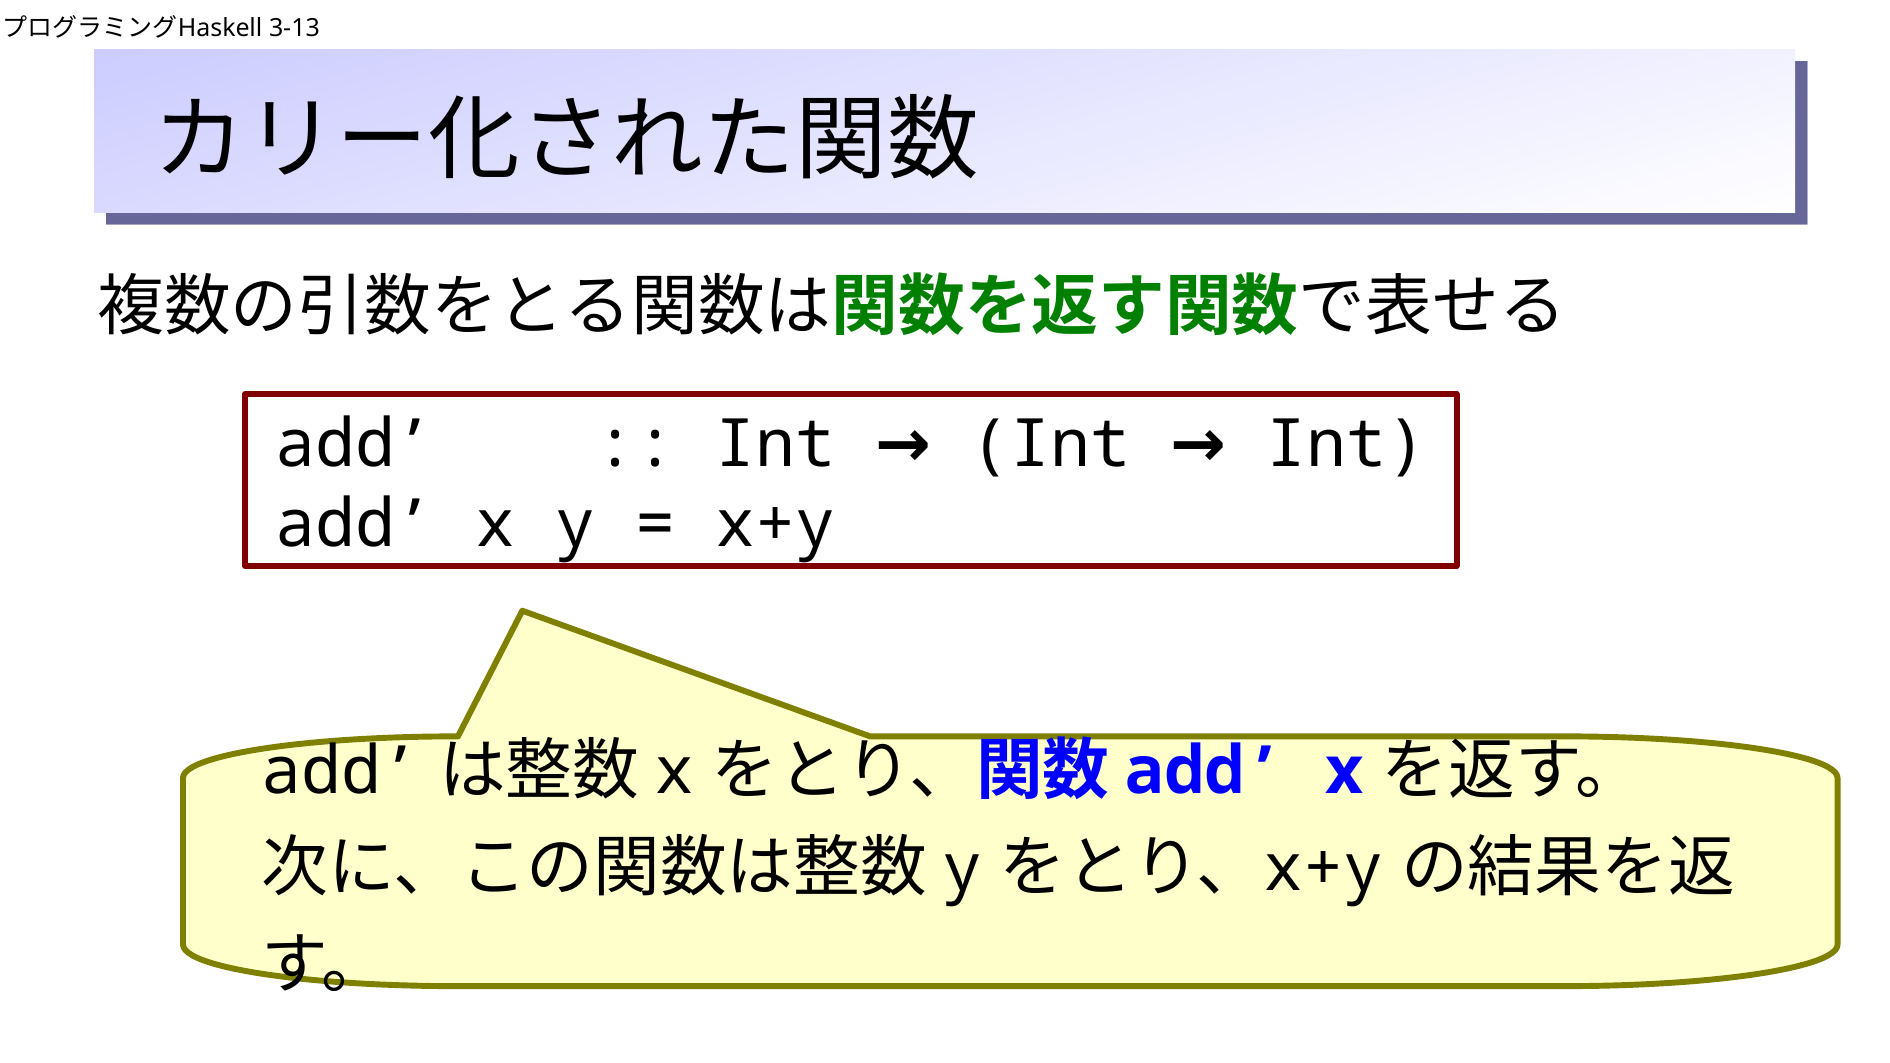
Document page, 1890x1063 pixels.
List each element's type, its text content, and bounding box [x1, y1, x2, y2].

title カリー化された関数 [94, 49, 1796, 213]
text_box add’ :: Int → (Int → Int) add’ x y = x+y [245, 394, 1457, 566]
list 複数の引数をとる関数は関数を返す関数で表せる [94, 248, 1796, 329]
text_box add’ は整数 x をとり、関数 add’ x を返す。 次に、この関数は整数 y をとり、x+y の結果を返す。 [183, 610, 1838, 987]
